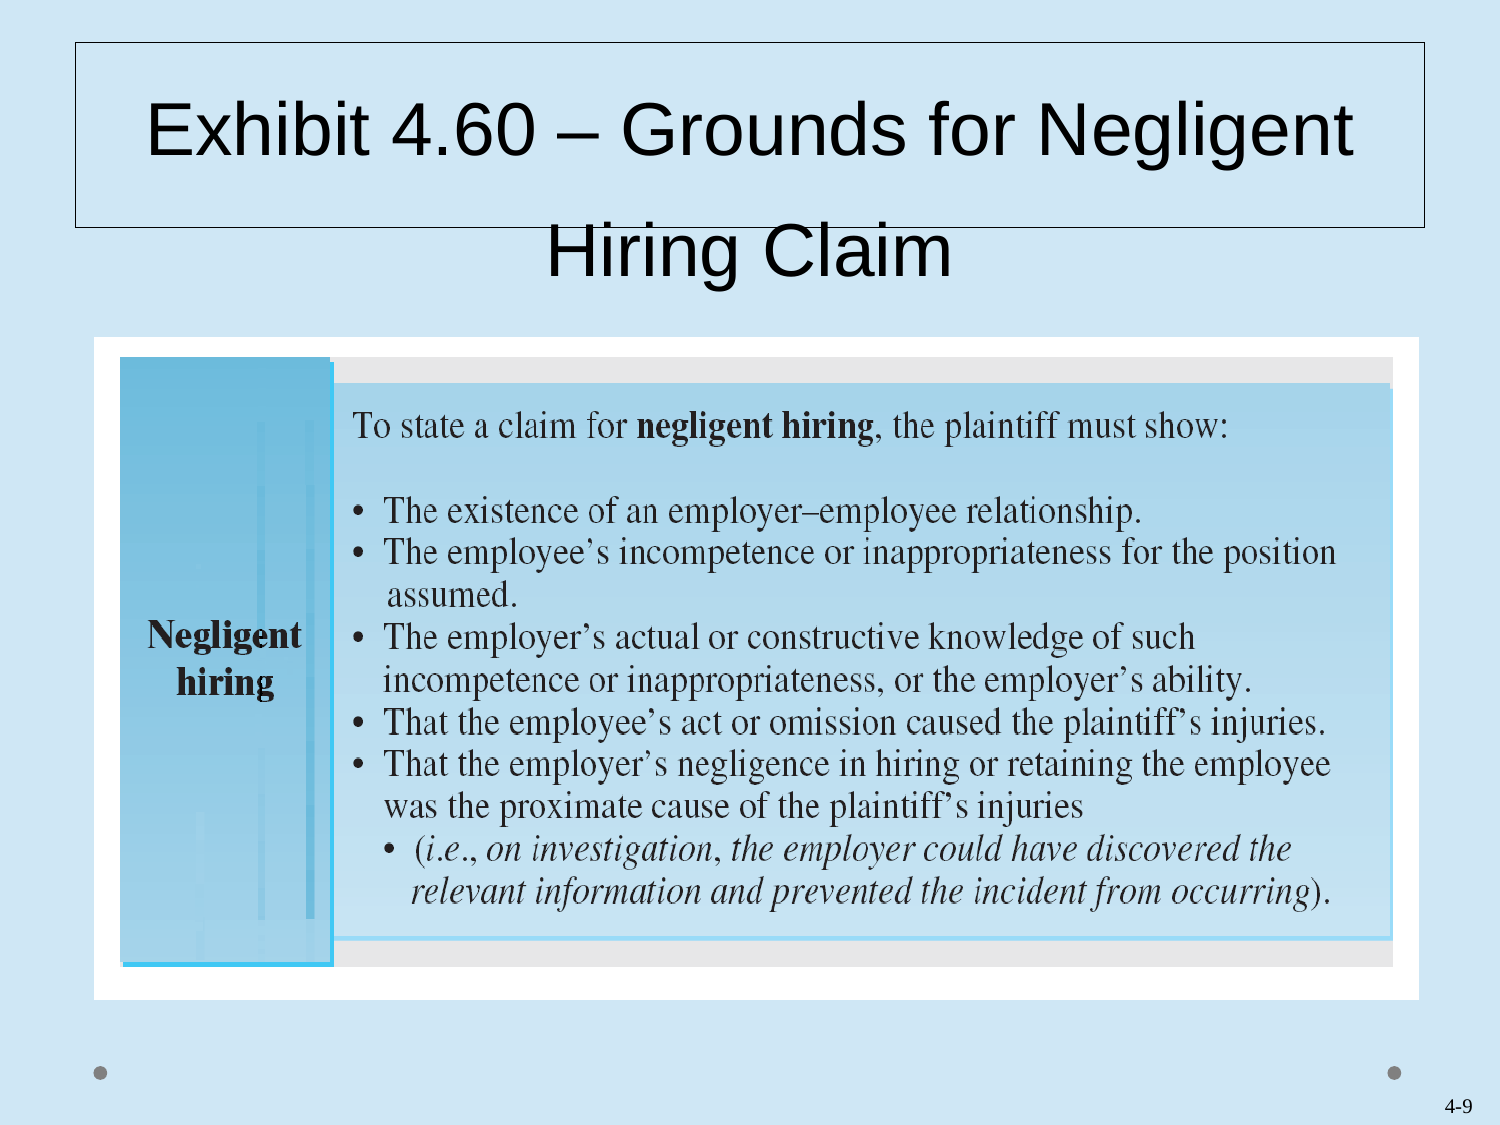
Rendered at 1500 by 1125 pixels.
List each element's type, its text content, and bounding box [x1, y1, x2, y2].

title Exhibit 4.60 – Grounds for Negligent Hiring Claim [75, 42, 1425, 228]
picture [94, 337, 1419, 1000]
